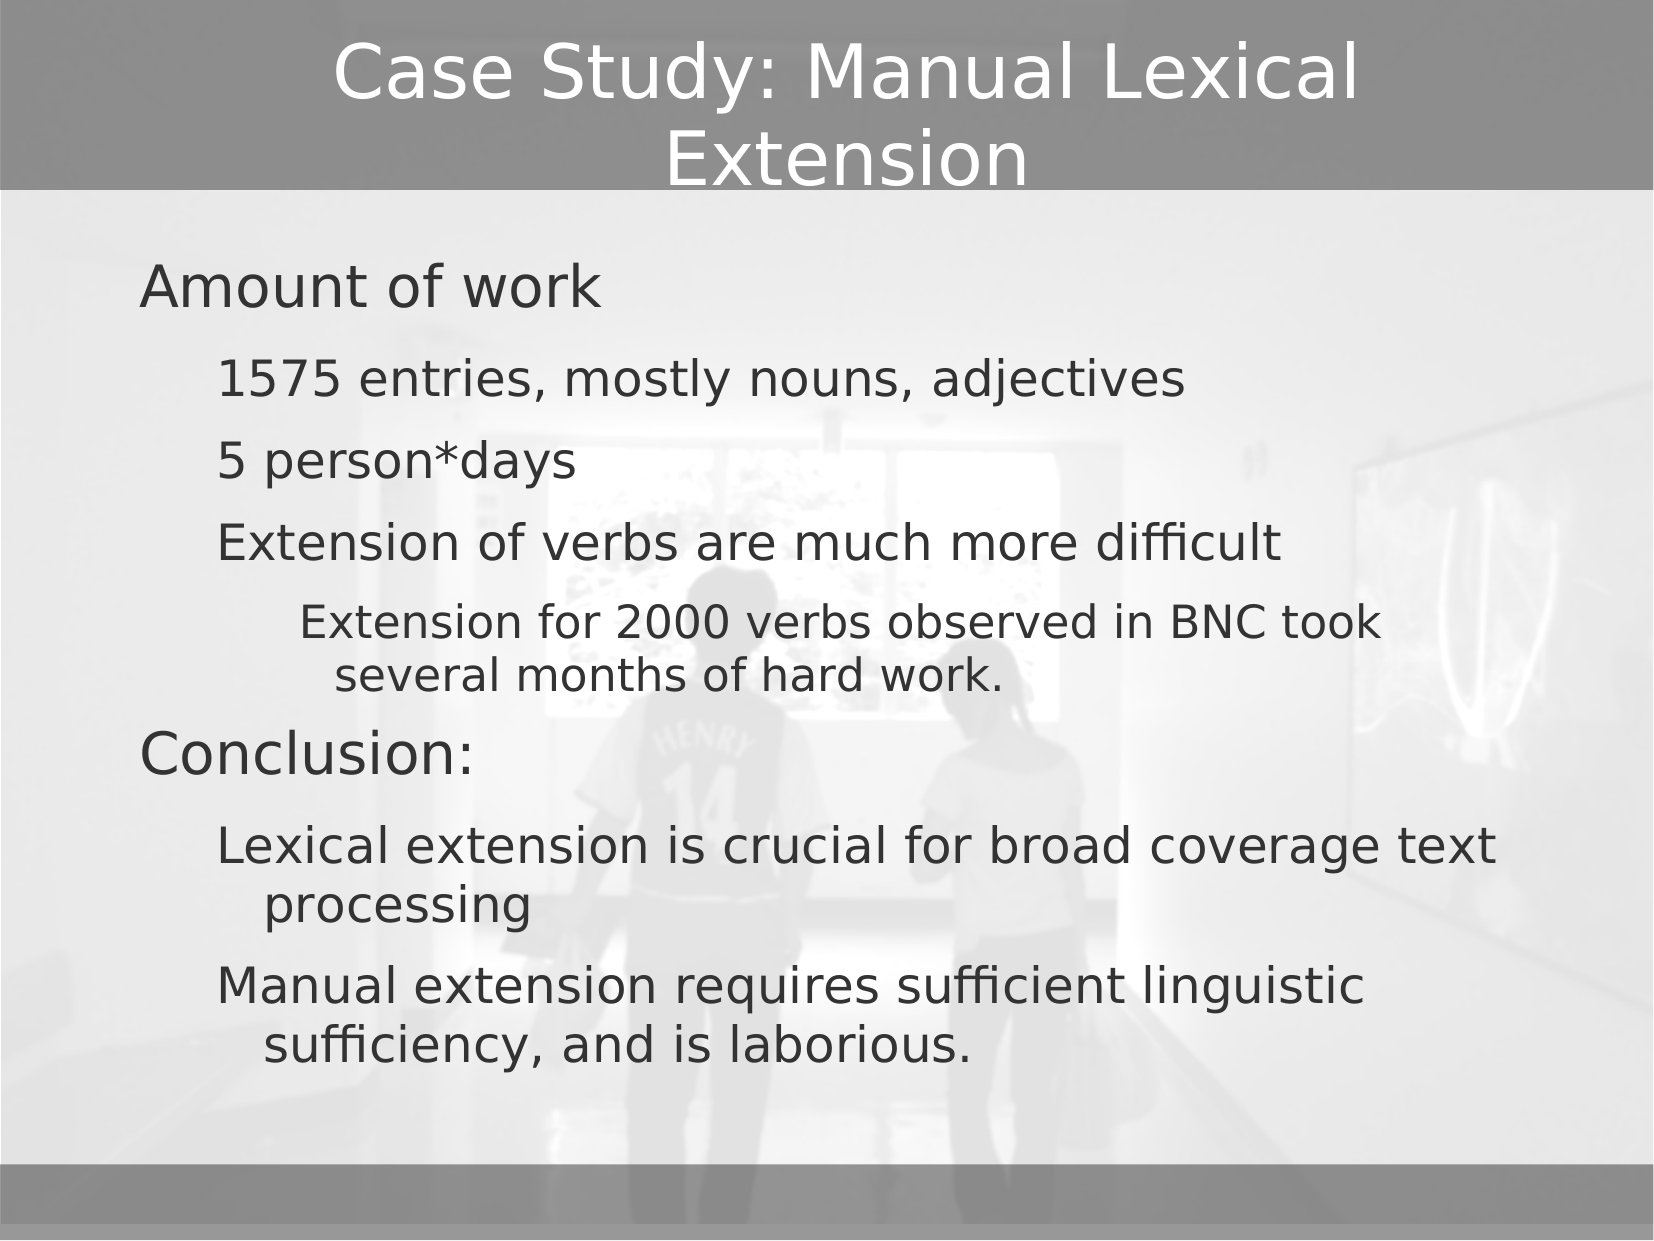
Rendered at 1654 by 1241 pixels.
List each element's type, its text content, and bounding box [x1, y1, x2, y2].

title Case Study: Manual Lexical Extension [141, 55, 1554, 177]
list Amount of work 1575 entries, mostly nouns, adjectives 5 person*days Extension of verbs are much more difficult Extension for 2000 verbs observed in BNC took several months of hard work. Conclusion: Lexical extension is crucial for broad coverage text processing Manual extension requires sufficient linguistic sufficiency, and is laborious. [121, 253, 1534, 1127]
